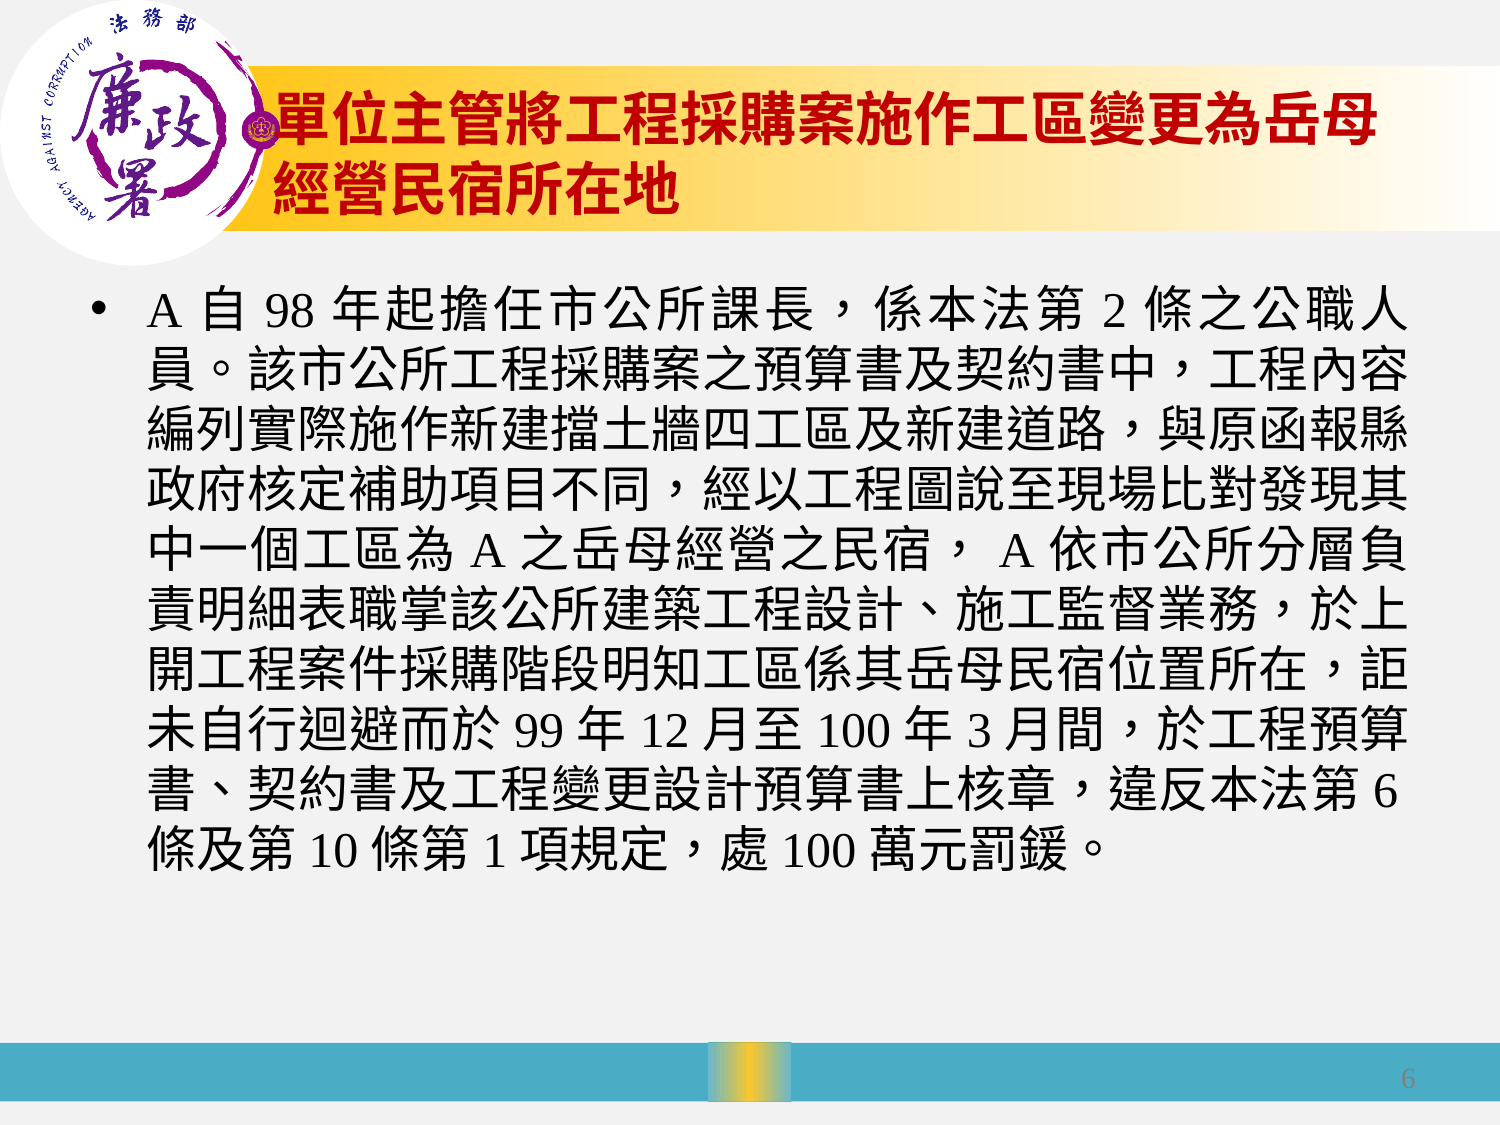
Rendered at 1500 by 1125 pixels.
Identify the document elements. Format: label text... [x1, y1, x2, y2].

slide_number <編號> [1080, 1046, 1431, 1107]
picture [41, 7, 280, 221]
title 單位主管將工程採購案施作工區變更為岳母經營民宿所在地 [257, 70, 1425, 235]
list A自98年起擔任市公所課長，係本法第2條之公職人員。該市公所工程採購案之預算書及契約書中，工程內容編列實際施作新建擋土牆四工區及新建道路，與原函報縣政府核定補助項目不同，經以工程圖說至現場比對發現其中一個工區為A之岳母經營之民宿，A依市公所分層負責明細表職掌該公所建築工程設計、施工監督業務，於上開工程案件採購階段明知工區係其岳母民宿位置所在，詎未自行迴避而於99年12月至100年3月間，於工程預算書、契約書及工程變更設計預算書上核章，違反本法第6條及第10條第1項規定，處100萬元罰鍰。 [75, 269, 1425, 1012]
